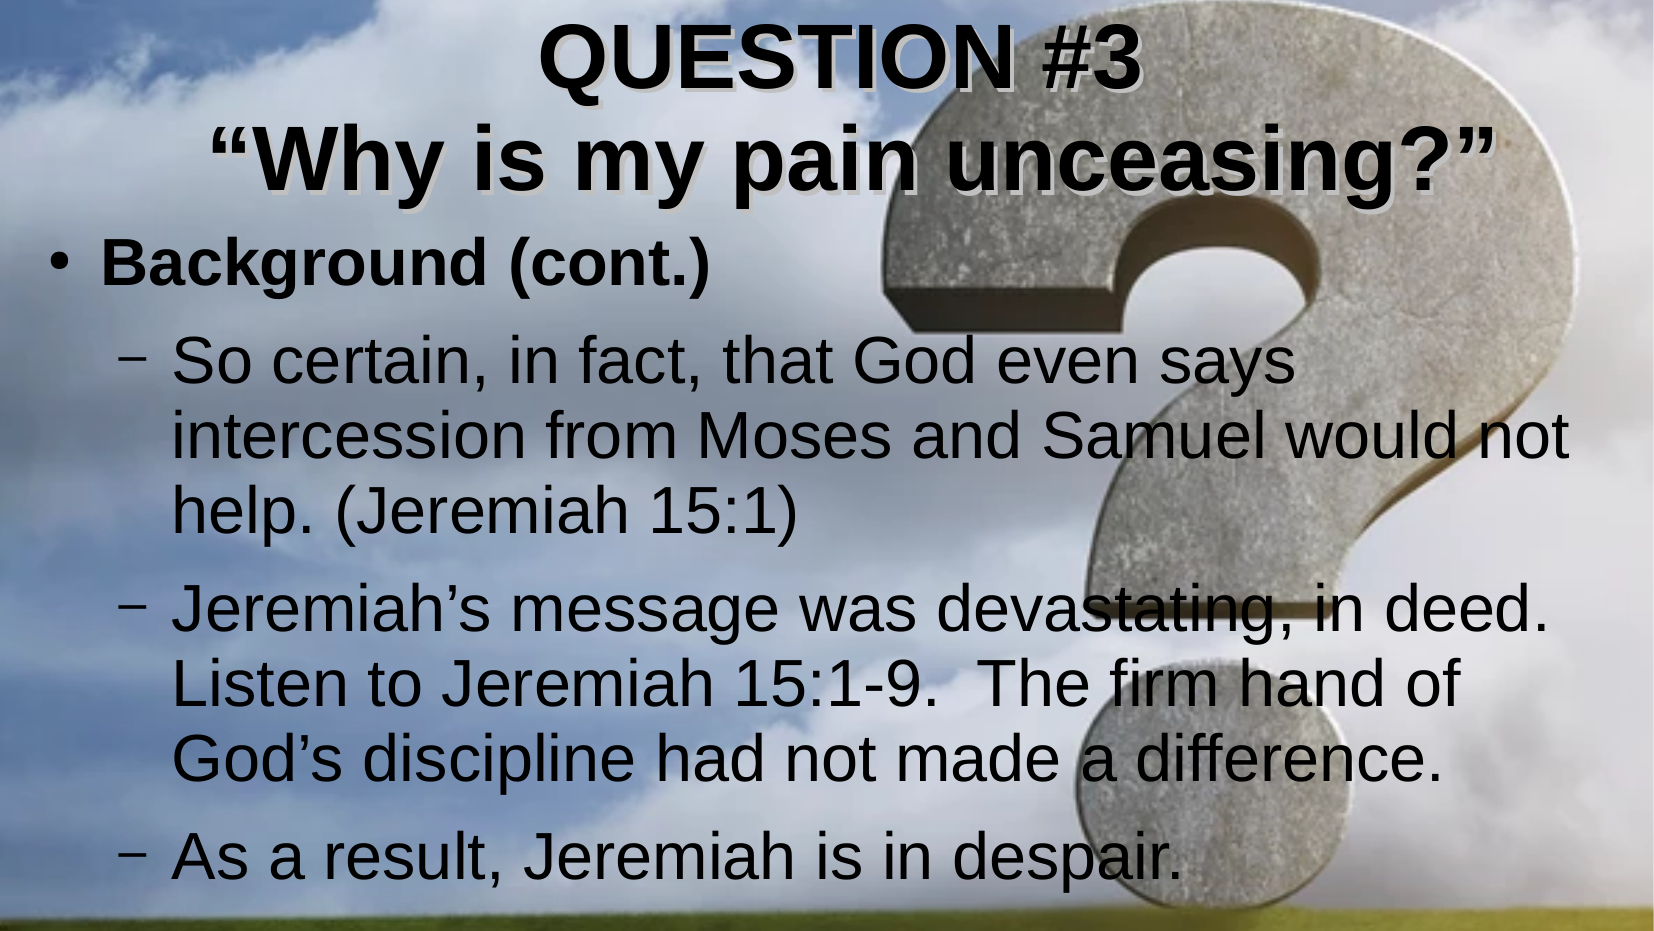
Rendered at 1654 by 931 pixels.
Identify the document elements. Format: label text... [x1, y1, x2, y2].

title QUESTION #3 “Why is my pain unceasing?” [46, 5, 1637, 211]
picture [0, 0, 1654, 931]
list Background (cont.) So certain, in fact, that God even says intercession from Moses and Samuel would not help. (Jeremiah 15:1) Jeremiah’s message was devastating, in deed. Listen to Jeremiah 15:1-9. The firm hand of God’s discipline had not made a difference. As a result, Jeremiah is in despair. [30, 225, 1636, 901]
